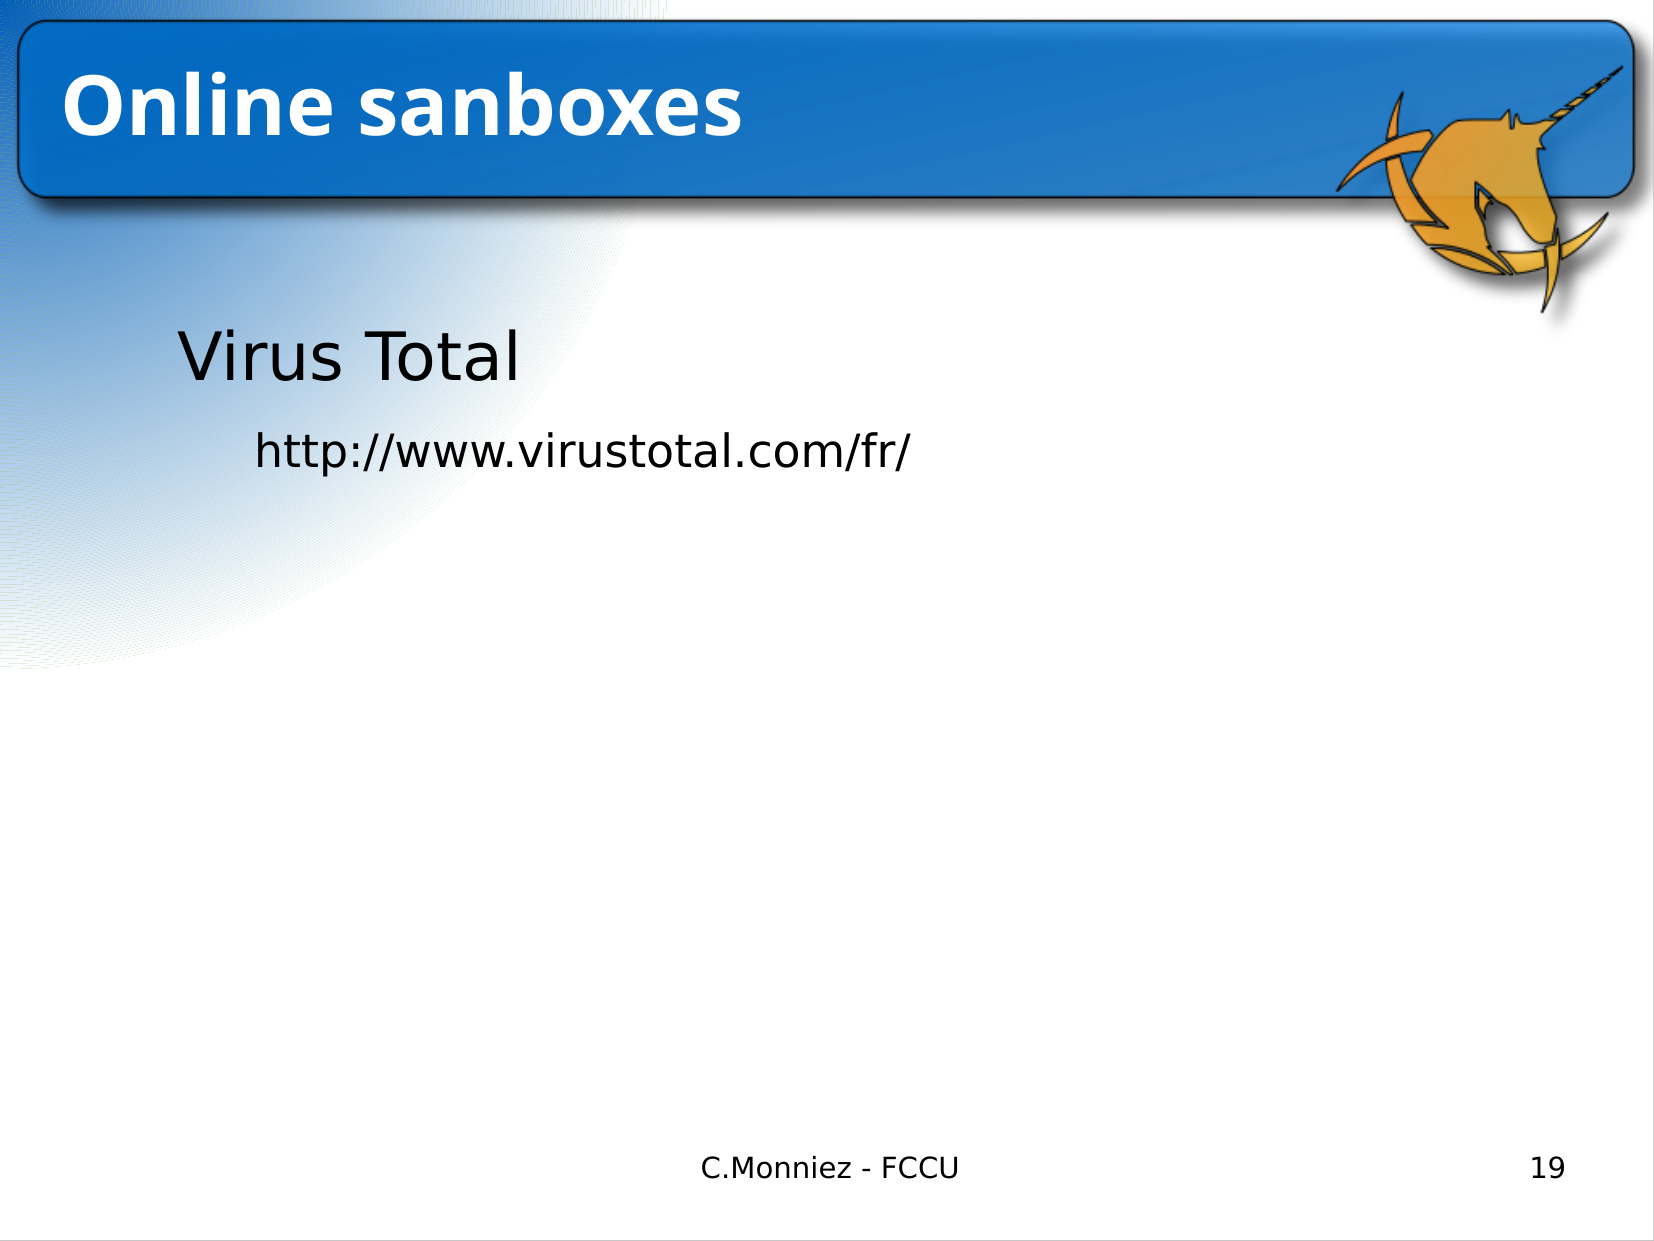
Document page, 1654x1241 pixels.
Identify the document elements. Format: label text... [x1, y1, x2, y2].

title Online sanboxes [59, 0, 1388, 208]
picture [0, 0, 1654, 1241]
list Virus Total http://www.virustotal.com/fr/ [159, 318, 1648, 479]
